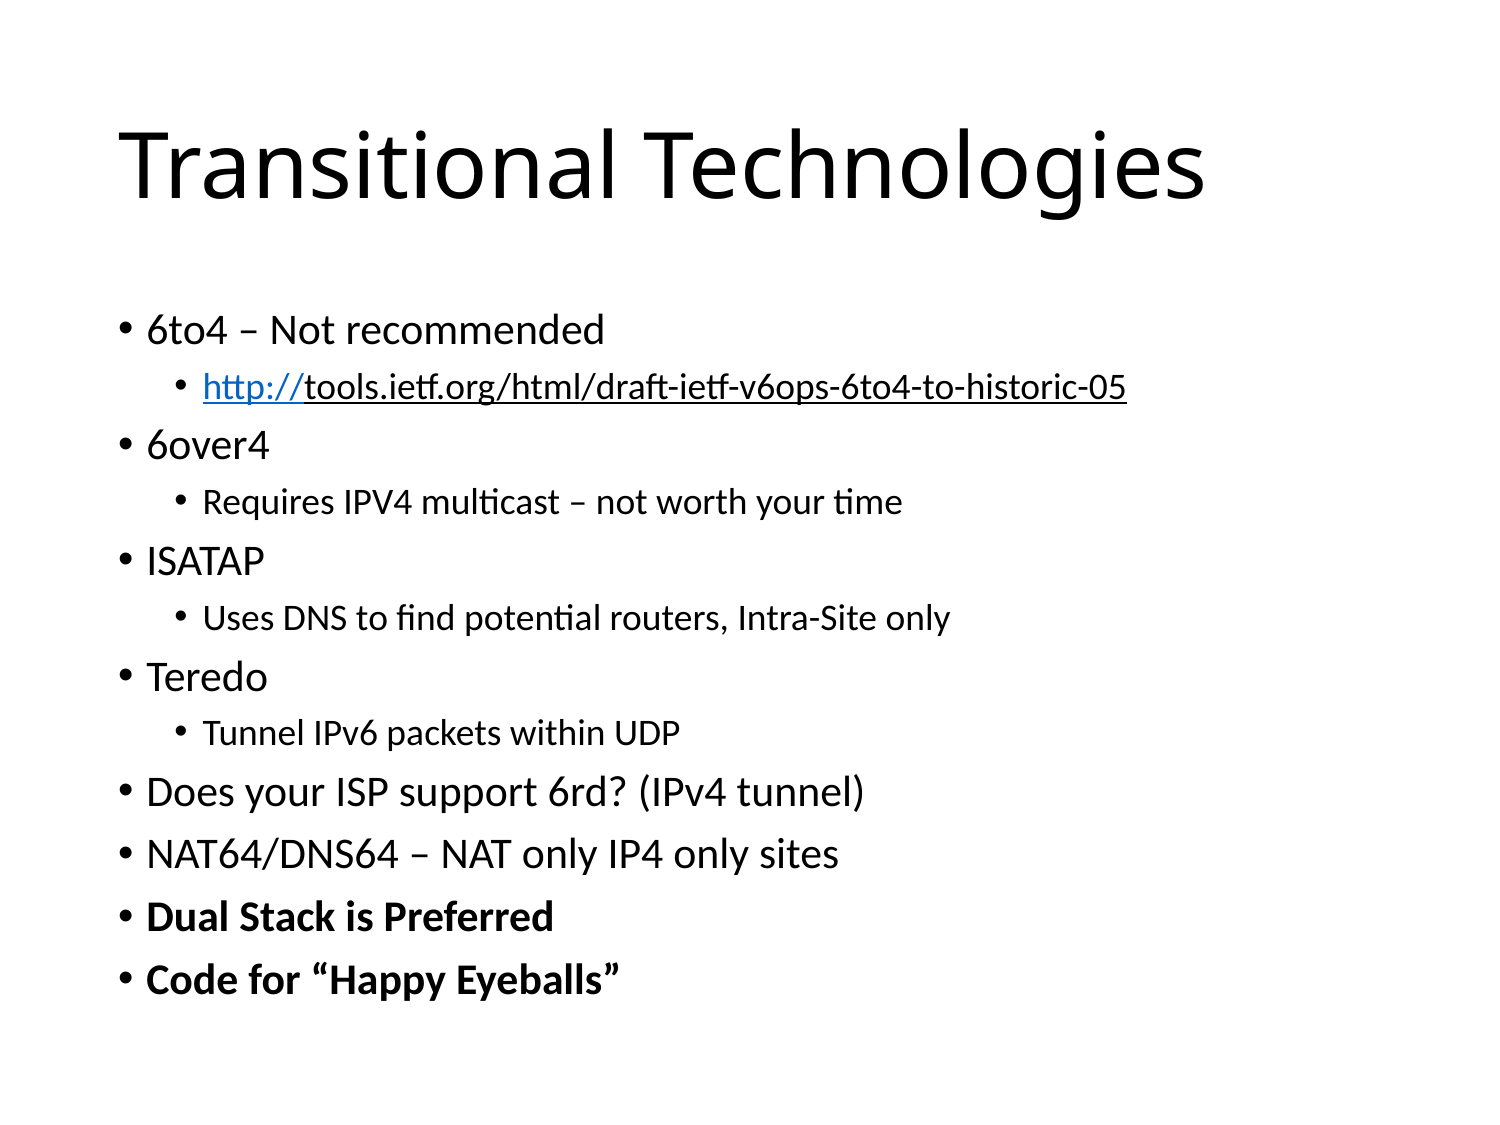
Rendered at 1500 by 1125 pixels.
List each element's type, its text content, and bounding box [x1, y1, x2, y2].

list 6to4 – Not recommended http://tools.ietf.org/html/draft-ietf-v6ops-6to4-to-historic-05 6over4 Requires IPV4 multicast – not worth your time ISATAP Uses DNS to find potential routers, Intra-Site only Teredo Tunnel IPv6 packets within UDP Does your ISP support 6rd? (IPv4 tunnel) NAT64/DNS64 – NAT only IP4 only sites Dual Stack is Preferred Code for “Happy Eyeballs” [103, 299, 1397, 1014]
title Transitional Technologies [103, 59, 1397, 278]
